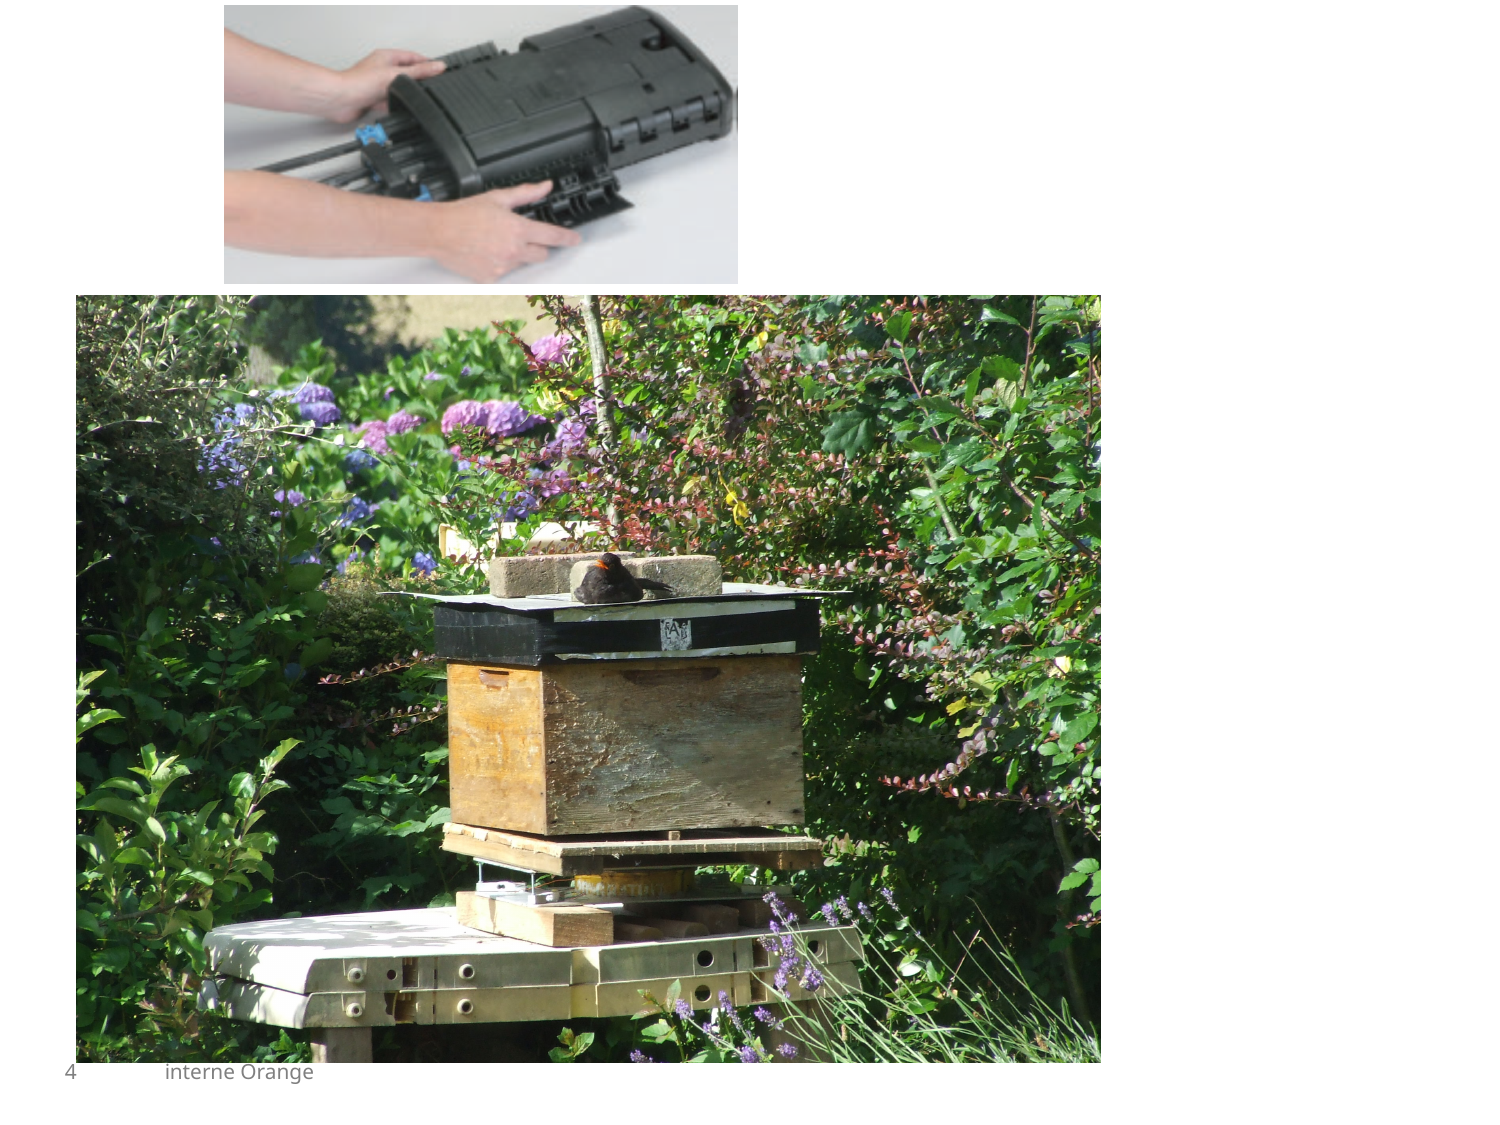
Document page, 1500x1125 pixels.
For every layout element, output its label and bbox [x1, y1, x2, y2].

picture [76, 295, 1101, 1063]
picture [224, 5, 738, 284]
